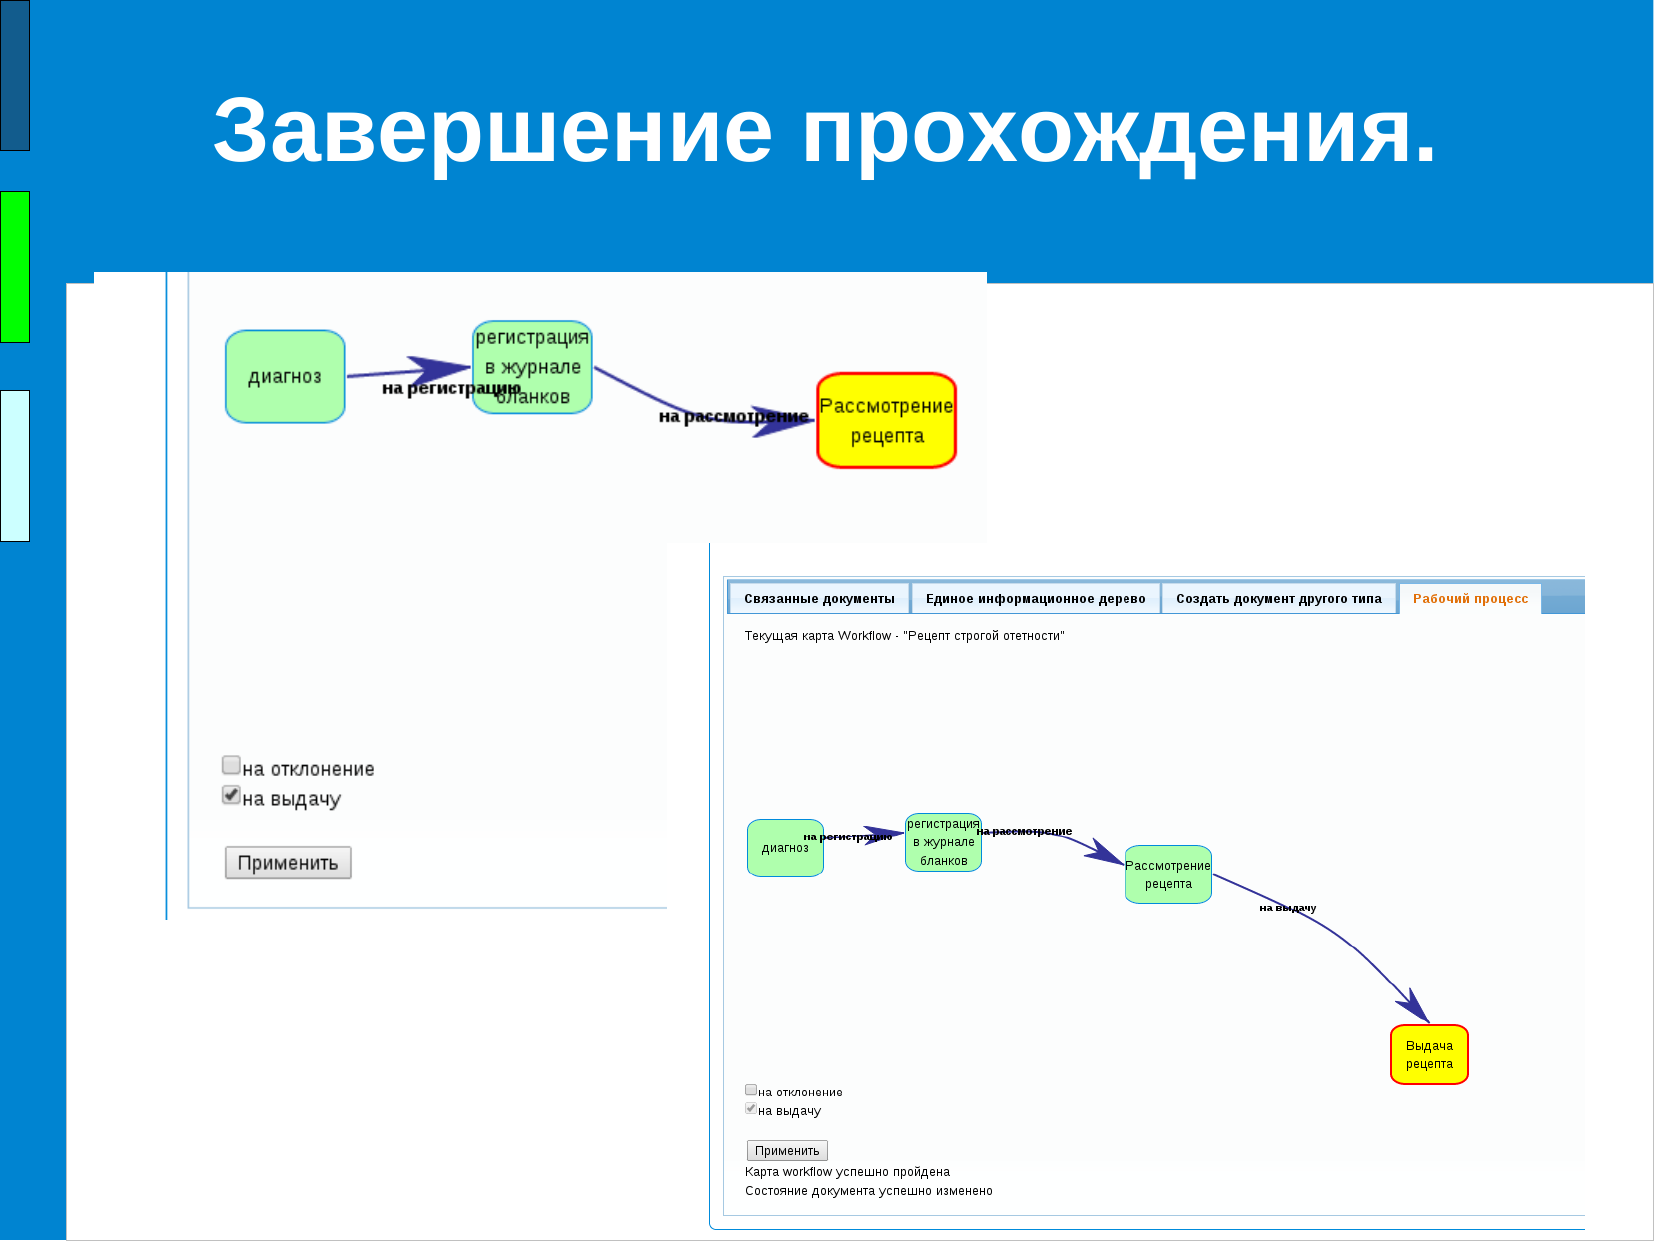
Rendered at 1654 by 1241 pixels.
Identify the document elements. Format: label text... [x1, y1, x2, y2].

title Завершение прохождения. [82, 33, 1571, 226]
picture [94, 272, 1585, 1240]
